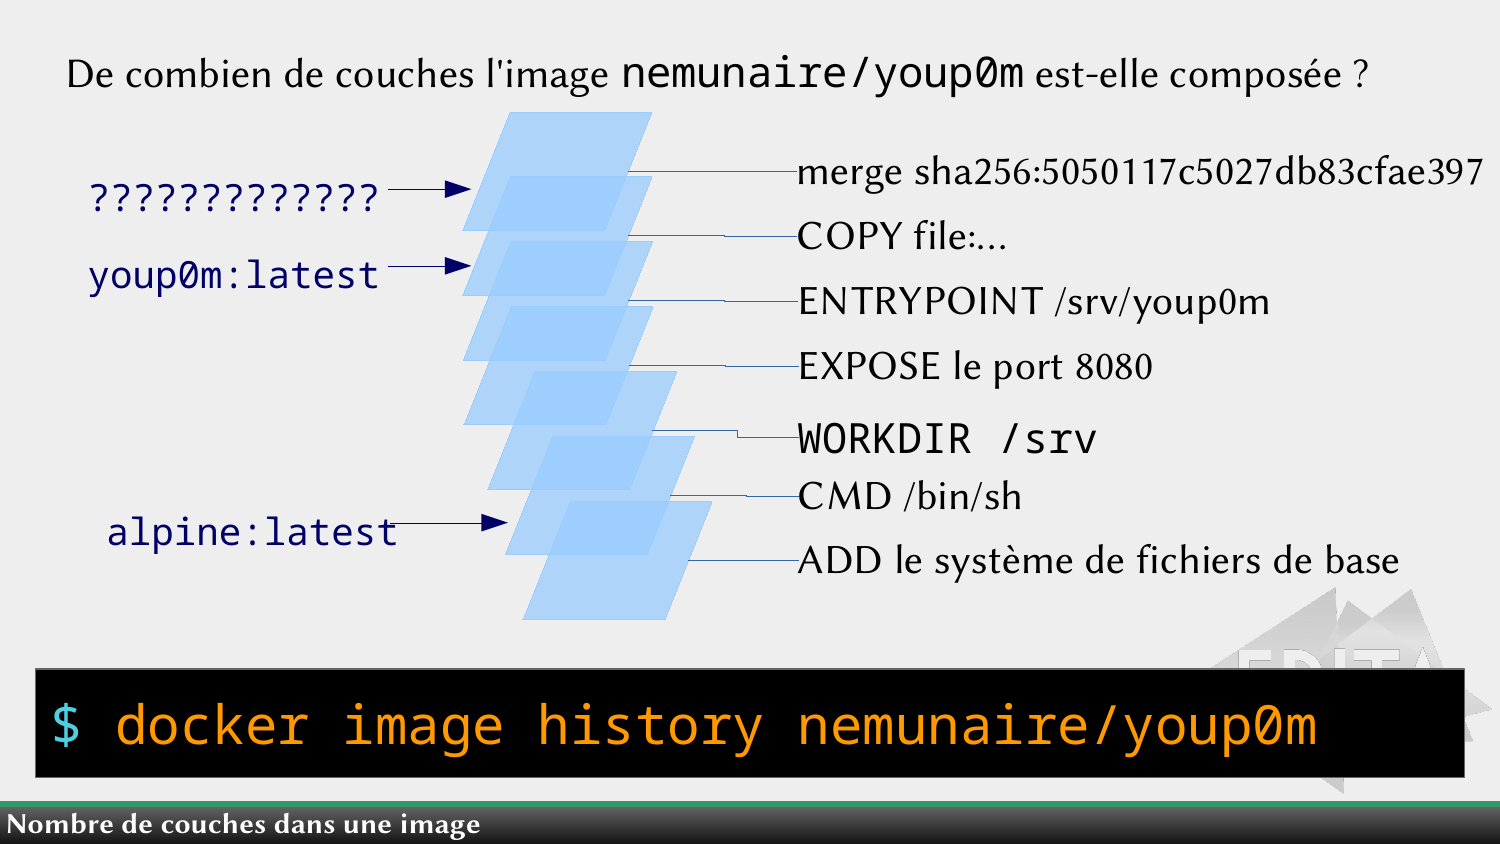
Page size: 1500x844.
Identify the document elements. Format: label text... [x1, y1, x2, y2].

text_box CMD /bin/sh [798, 466, 1082, 527]
list De combien de couches l'image nemunaire/youp0m est-elle composée ? [33, 29, 1467, 113]
text_box ????????????? [87, 165, 381, 217]
text_box EXPOSE le port 8080 [798, 336, 1228, 397]
text_box COPY file:... [796, 206, 1227, 267]
text_box WORKDIR /srv [798, 403, 1379, 459]
text_box ADD le système de fichiers de base [798, 530, 1402, 591]
picture [1187, 587, 1492, 794]
text_box youp0m:latest [87, 242, 381, 293]
text_box alpine:latest [106, 499, 380, 550]
text_box merge sha256:5050117c5027db83cfae397 [796, 141, 1486, 202]
title Nombre de couches dans une image [5, 801, 1075, 844]
text_box [462, 113, 712, 620]
text_box ENTRYPOINT /srv/youp0m [797, 271, 1272, 332]
text_box $ docker image history nemunaire/youp0m [35, 668, 1465, 778]
